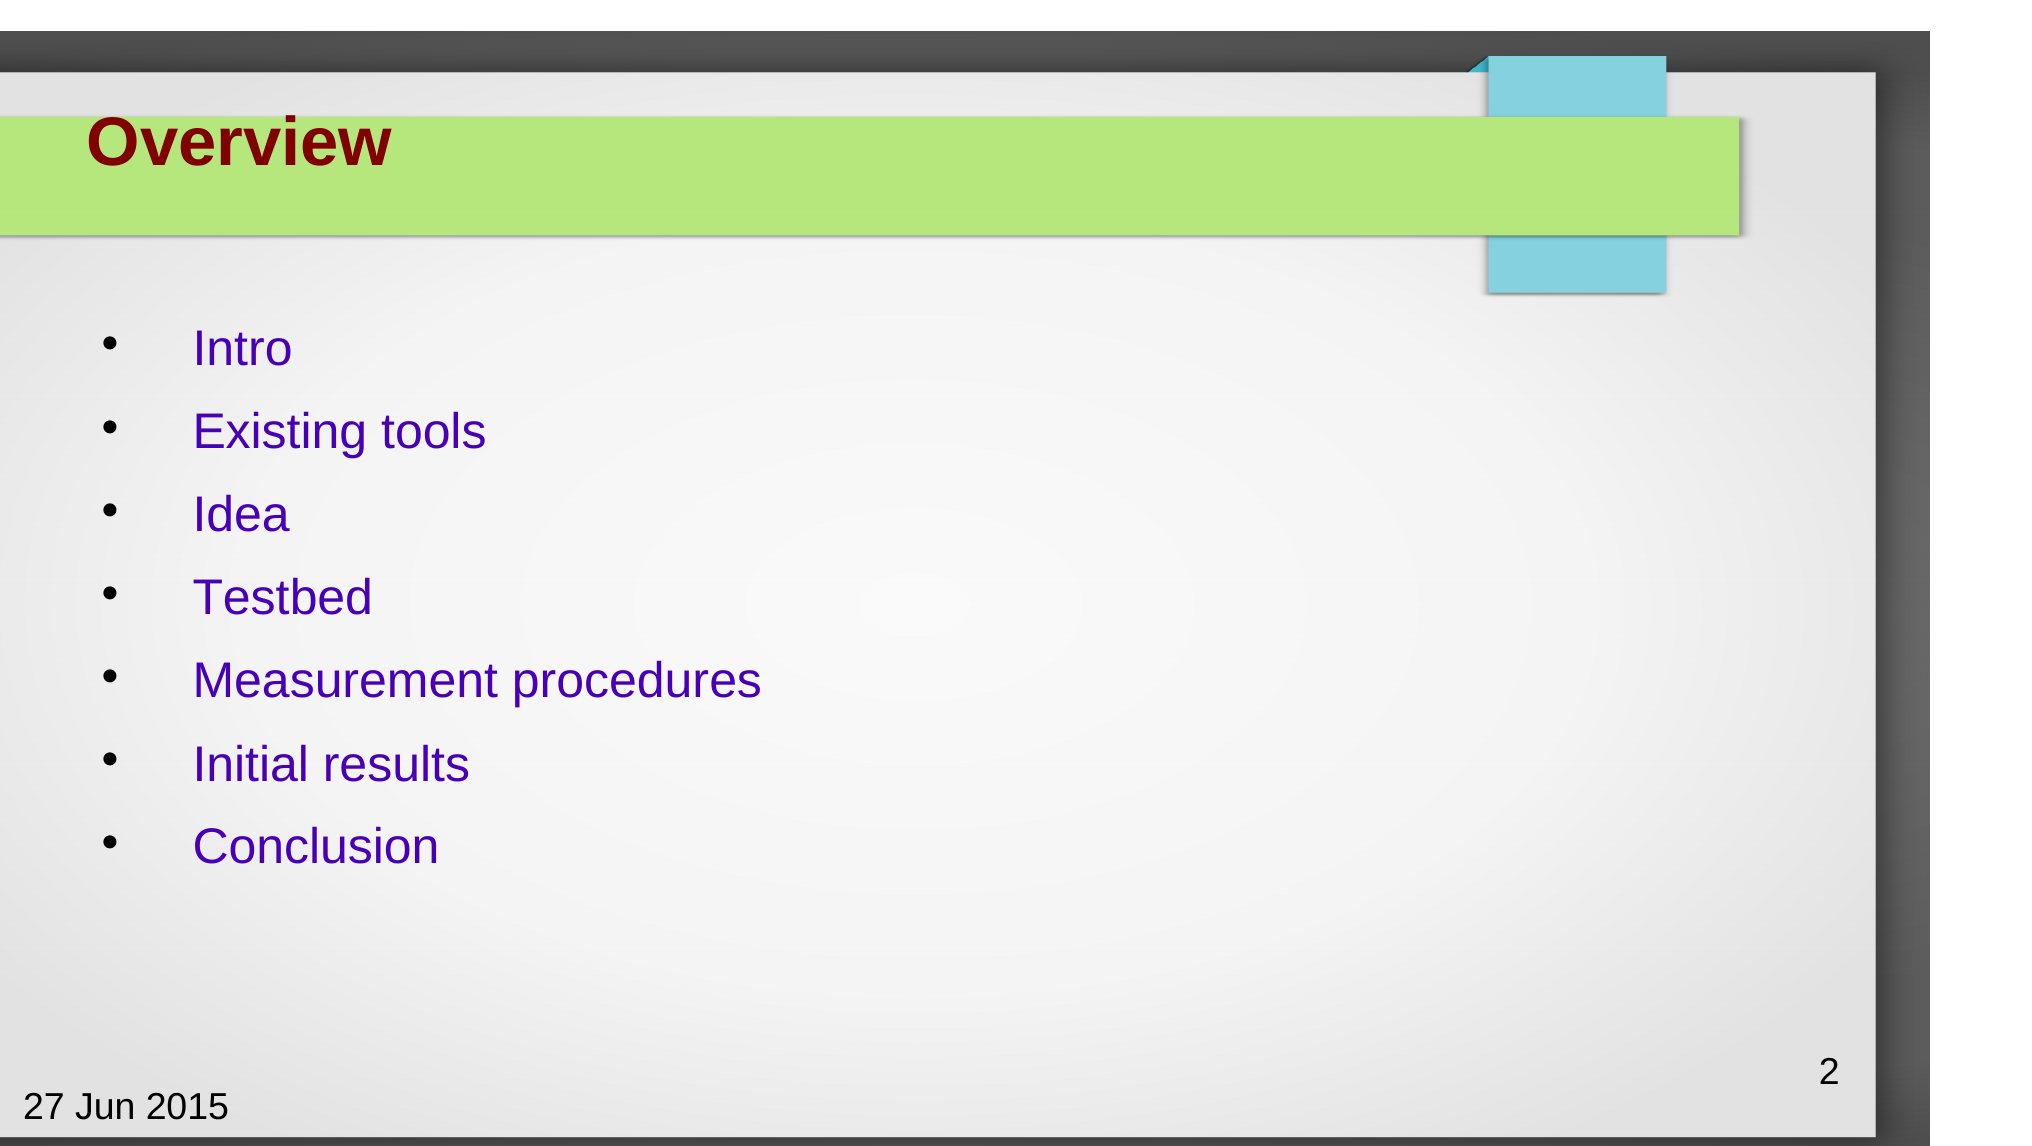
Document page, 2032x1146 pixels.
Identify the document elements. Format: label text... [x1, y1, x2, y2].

picture [0, 31, 1930, 1146]
title Overview [86, 68, 1497, 216]
list Intro Existing tools Idea Testbed Measurement procedures Initial results Conclusion [101, 317, 1877, 1024]
